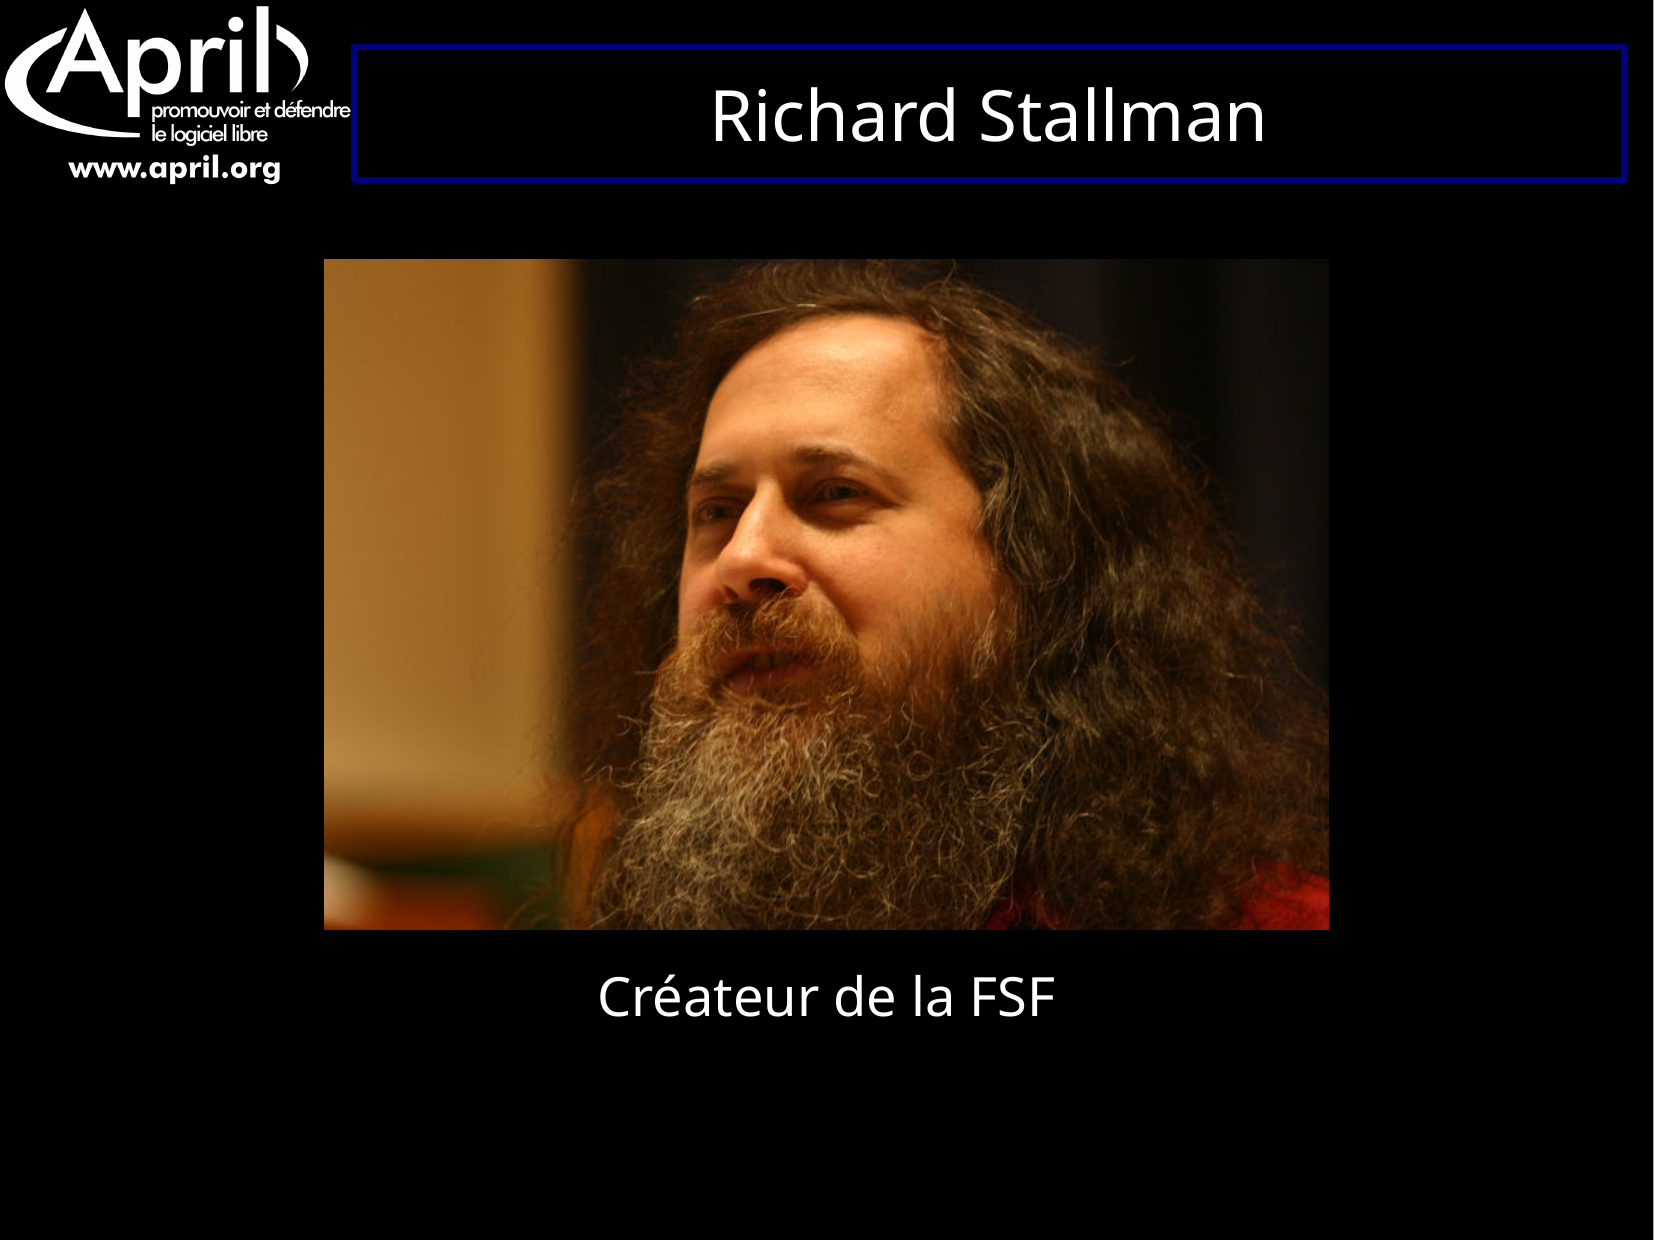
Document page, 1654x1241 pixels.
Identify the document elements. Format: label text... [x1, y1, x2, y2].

text_box Créateur de la FSF [191, 950, 1462, 1029]
picture [0, 0, 355, 200]
title Richard Stallman [354, 47, 1625, 181]
picture [324, 259, 1329, 930]
